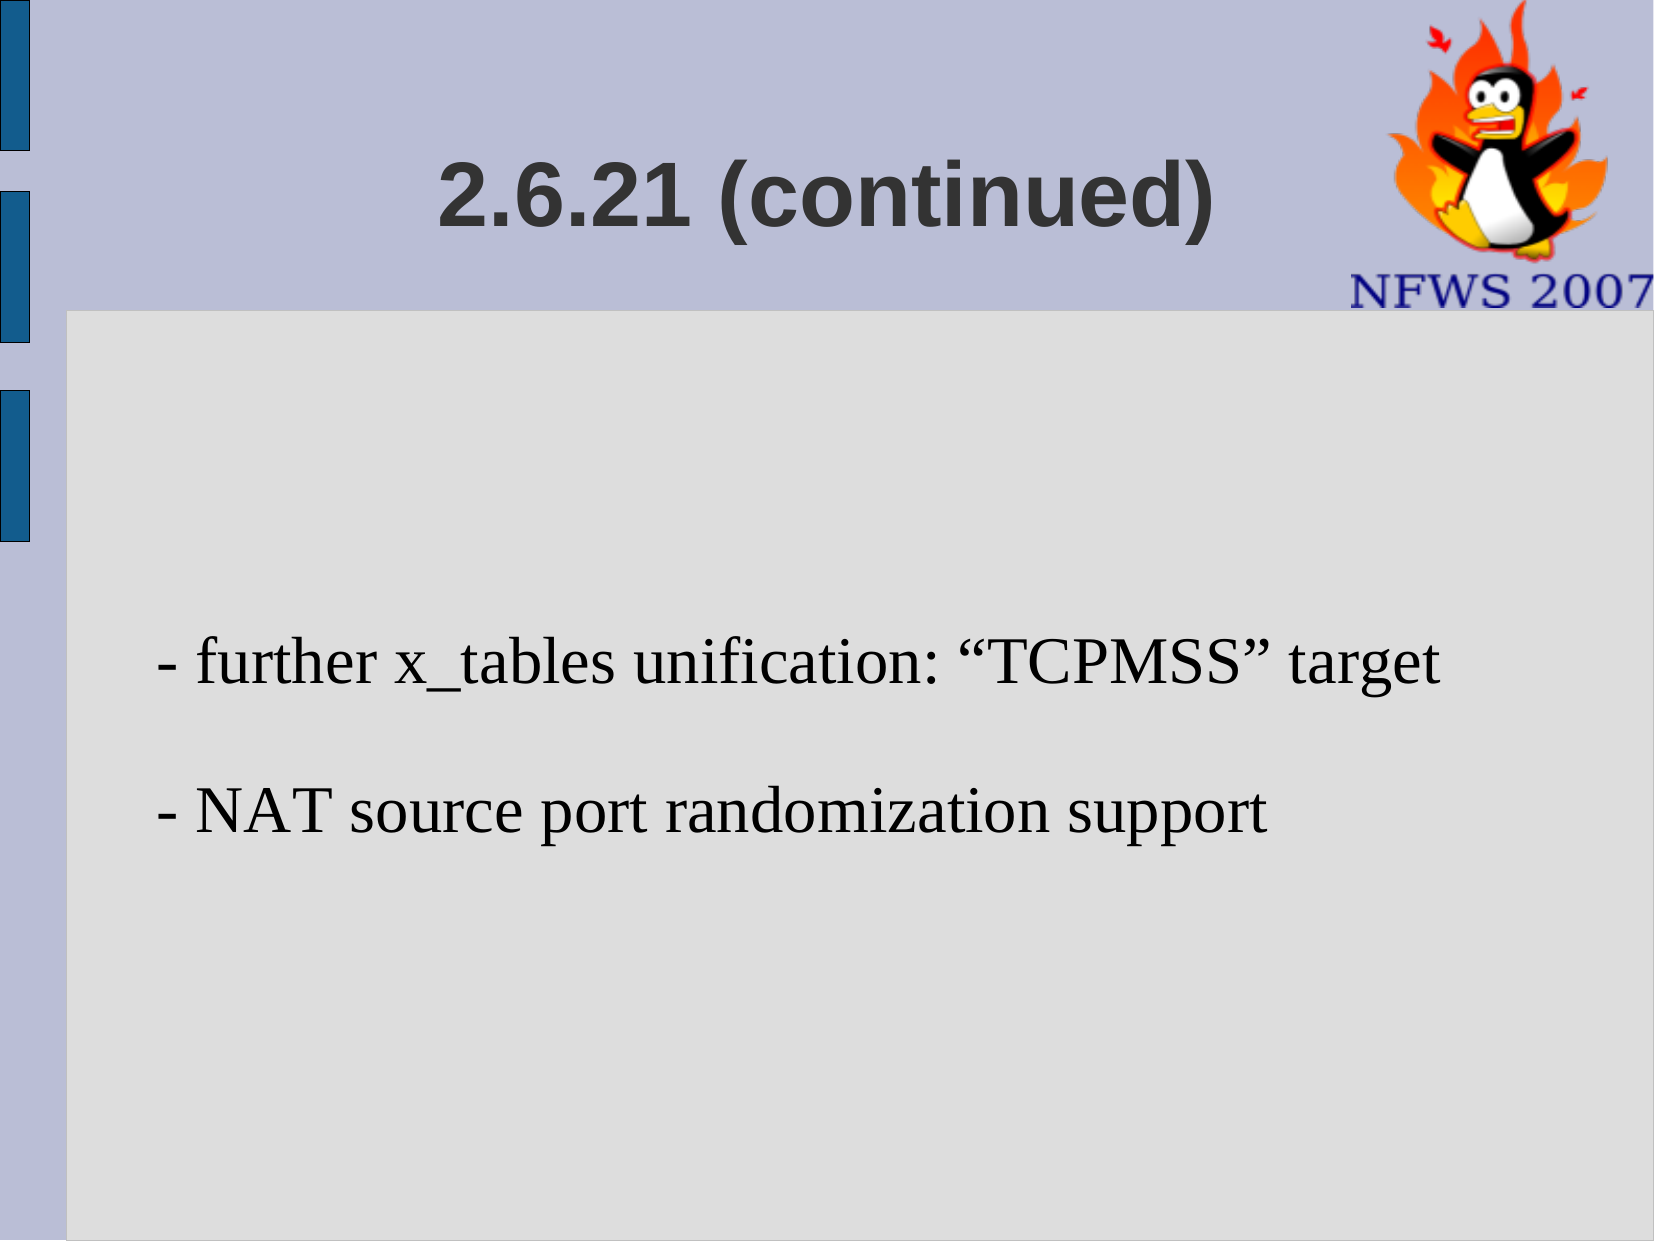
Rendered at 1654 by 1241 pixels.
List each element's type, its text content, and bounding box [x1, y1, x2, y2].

picture [1351, 0, 1654, 308]
title 2.6.21 (continued) [121, 98, 1351, 291]
subtitle - further x_tables unification: “TCPMSS” target - NAT source port randomization support [121, 352, 1534, 1119]
